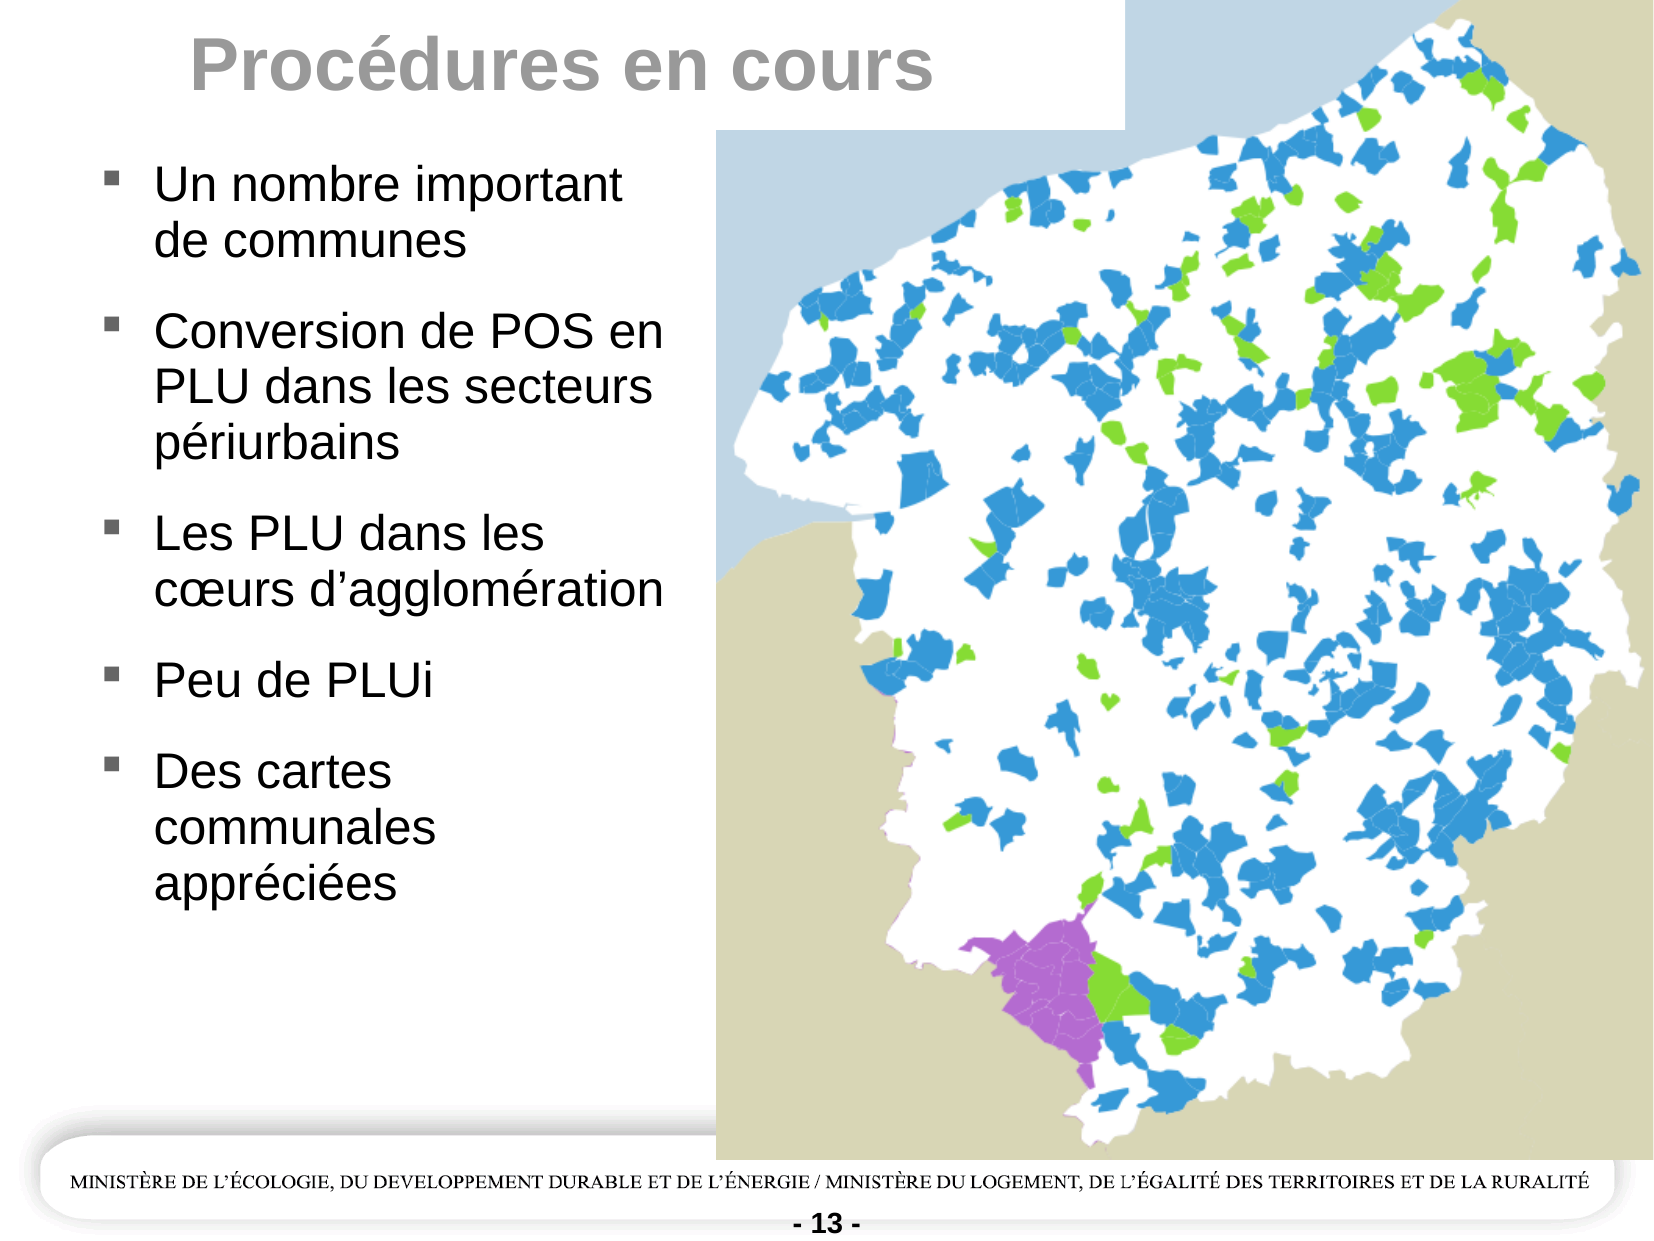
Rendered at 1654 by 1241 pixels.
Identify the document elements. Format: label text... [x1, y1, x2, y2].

list Un nombre important de communes Conversion de POS en PLU dans les secteurs périurbains Les PLU dans les cœurs d’agglomération Peu de PLUi Des cartes communales appréciées [82, 156, 666, 1116]
picture [0, 0, 1654, 1241]
title Procédures en cours [0, 0, 1126, 130]
